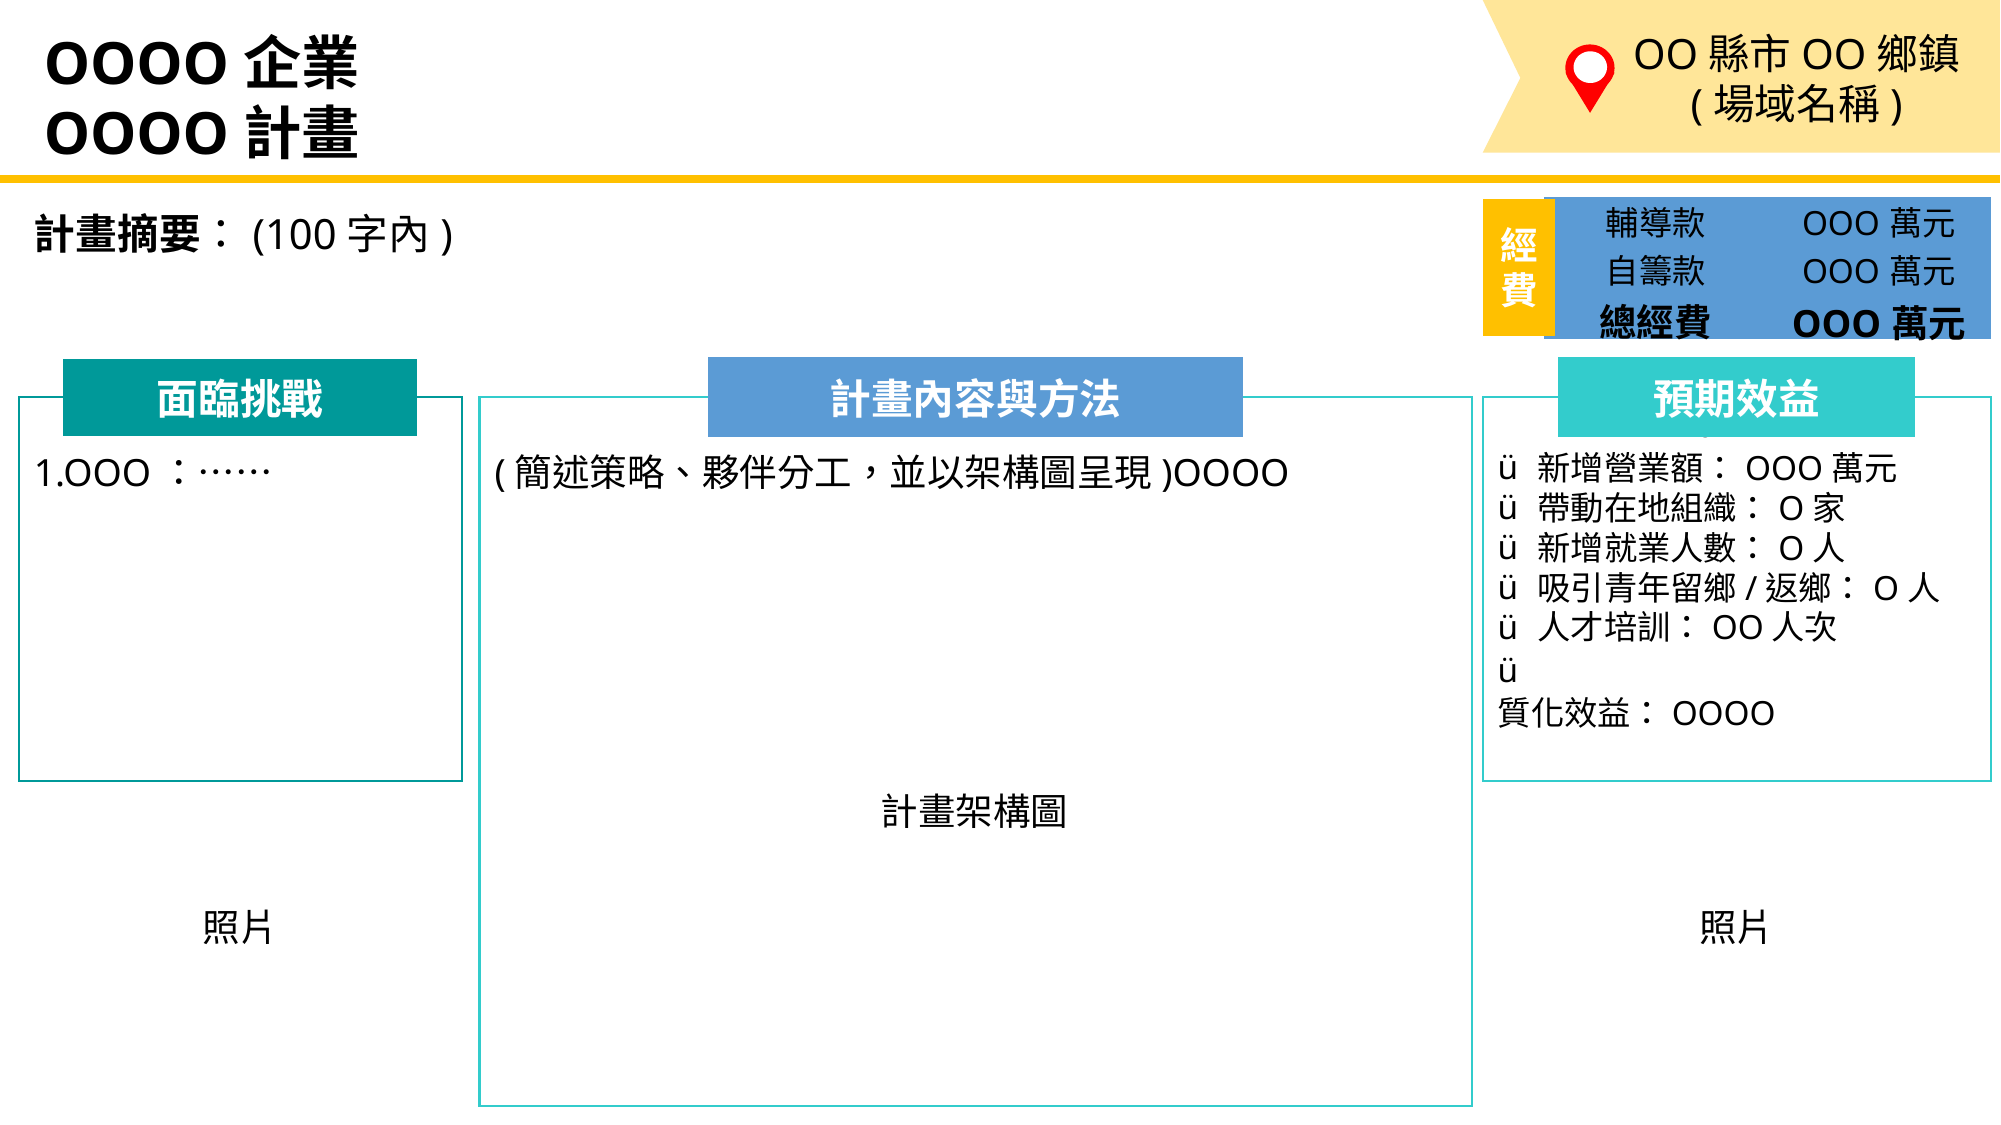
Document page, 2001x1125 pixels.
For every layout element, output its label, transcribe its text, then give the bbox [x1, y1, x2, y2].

text_box 新增營業額：OOO萬元 帶動在地組織：O家 新增就業人數：O人 吸引青年留鄉/返鄉：O人 人才培訓：OO人次 質化效益：OOOO [1483, 397, 1991, 781]
text_box OO縣市OO鄉鎮 (場域名稱) [1614, 20, 1979, 137]
text_box 1.OOO：…… [19, 397, 462, 781]
text_box 面臨挑戰 [63, 359, 417, 436]
table_header 輔導款 自籌款 總經費 [1544, 197, 1767, 339]
text_box [1482, 0, 2000, 153]
text_box 照片 [1607, 896, 1867, 958]
text_box (簡述策略、夥伴分工，並以架構圖呈現)OOOO [480, 397, 1472, 1106]
text_box 照片 [110, 896, 370, 958]
text_box 計畫摘要：(100字內) [18, 200, 1472, 336]
text_box 預期效益 [1560, 359, 1914, 436]
text_box 計畫架構圖 [866, 781, 1083, 841]
text_box [0, 175, 2000, 183]
text_box 經費 [1483, 199, 1555, 336]
table_header OOO萬元 OOO萬元 OOO萬元 [1767, 197, 1991, 339]
text_box OOOO企業 OOOO計畫 [29, 18, 1510, 154]
text_box 計畫內容與方法 [710, 359, 1241, 436]
